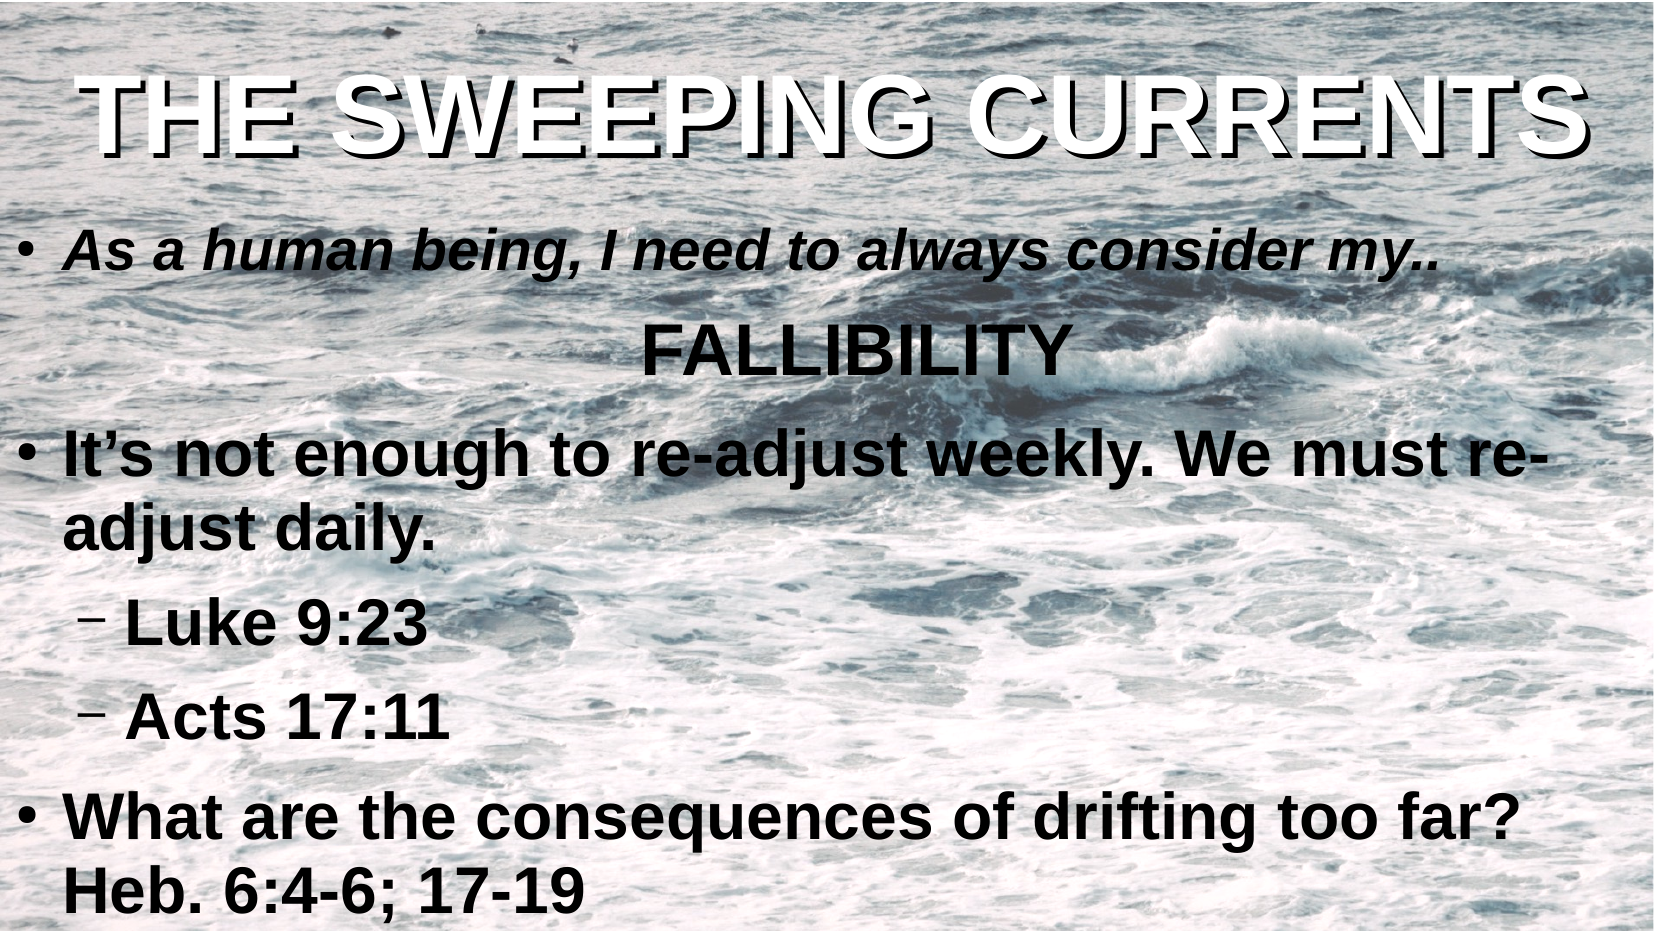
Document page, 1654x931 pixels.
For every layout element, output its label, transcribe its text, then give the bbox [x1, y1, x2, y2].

list As a human being, I need to always consider my.. FALLIBILITY It’s not enough to re-adjust weekly. We must re-adjust daily. Luke 9:23 Acts 17:11 What are the consequences of drifting too far? Heb. 6:4-6; 17-19 [0, 217, 1654, 931]
picture [0, 2, 1654, 217]
title THE SWEEPING CURRENTS [30, 37, 1636, 193]
